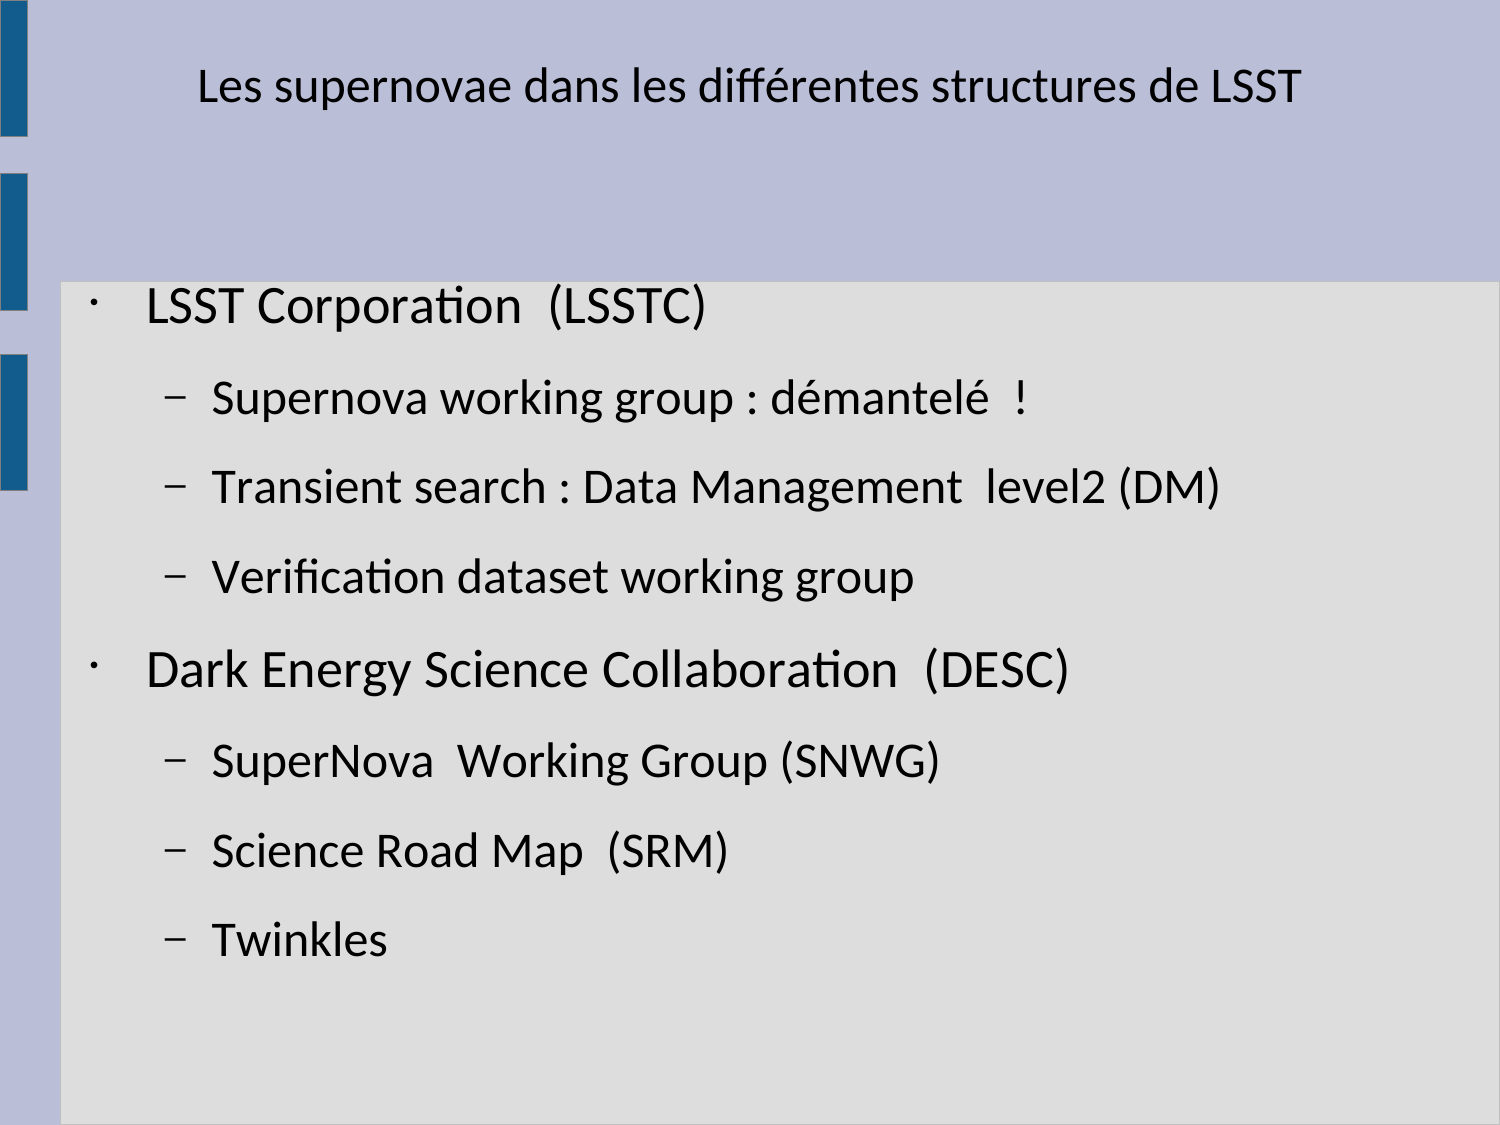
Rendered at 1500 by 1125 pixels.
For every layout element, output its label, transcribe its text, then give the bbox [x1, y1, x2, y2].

list LSST Corporation (LSSTC) Supernova working group : démantelé ! Transient search : Data Management level2 (DM) Verification dataset working group Dark Energy Science Collaboration (DESC) SuperNova Working Group (SNWG) Science Road Map (SRM) Twinkles [75, 262, 1425, 1005]
title Les supernovae dans les différentes structures de LSST [75, 45, 1425, 233]
